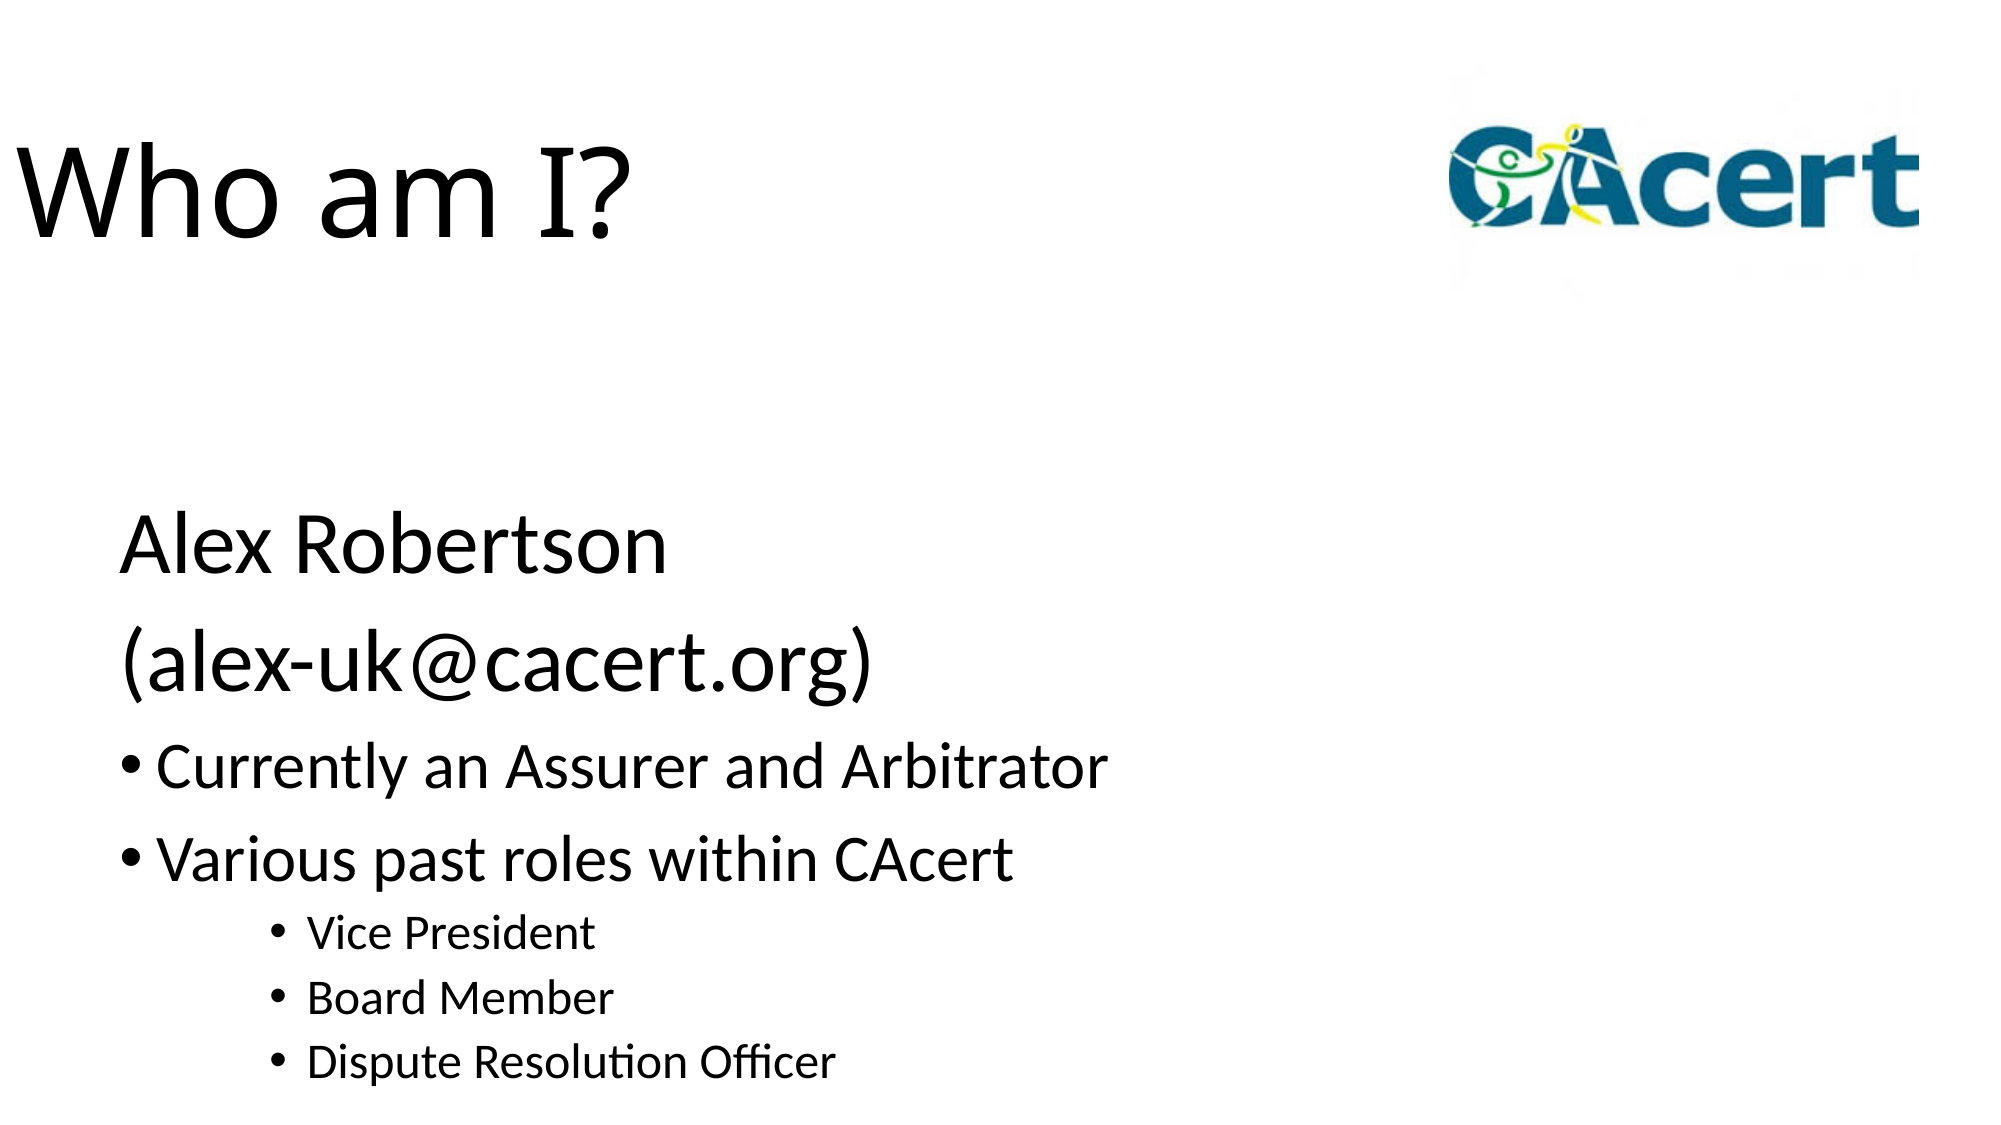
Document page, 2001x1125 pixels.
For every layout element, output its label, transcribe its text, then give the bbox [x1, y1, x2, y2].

title Who am I? [0, 107, 1501, 272]
list Alex Robertson (alex-uk@cacert.org) Currently an Assurer and Arbitrator Various past roles within CAcert Vice President Board Member Dispute Resolution Officer [104, 398, 1970, 1125]
